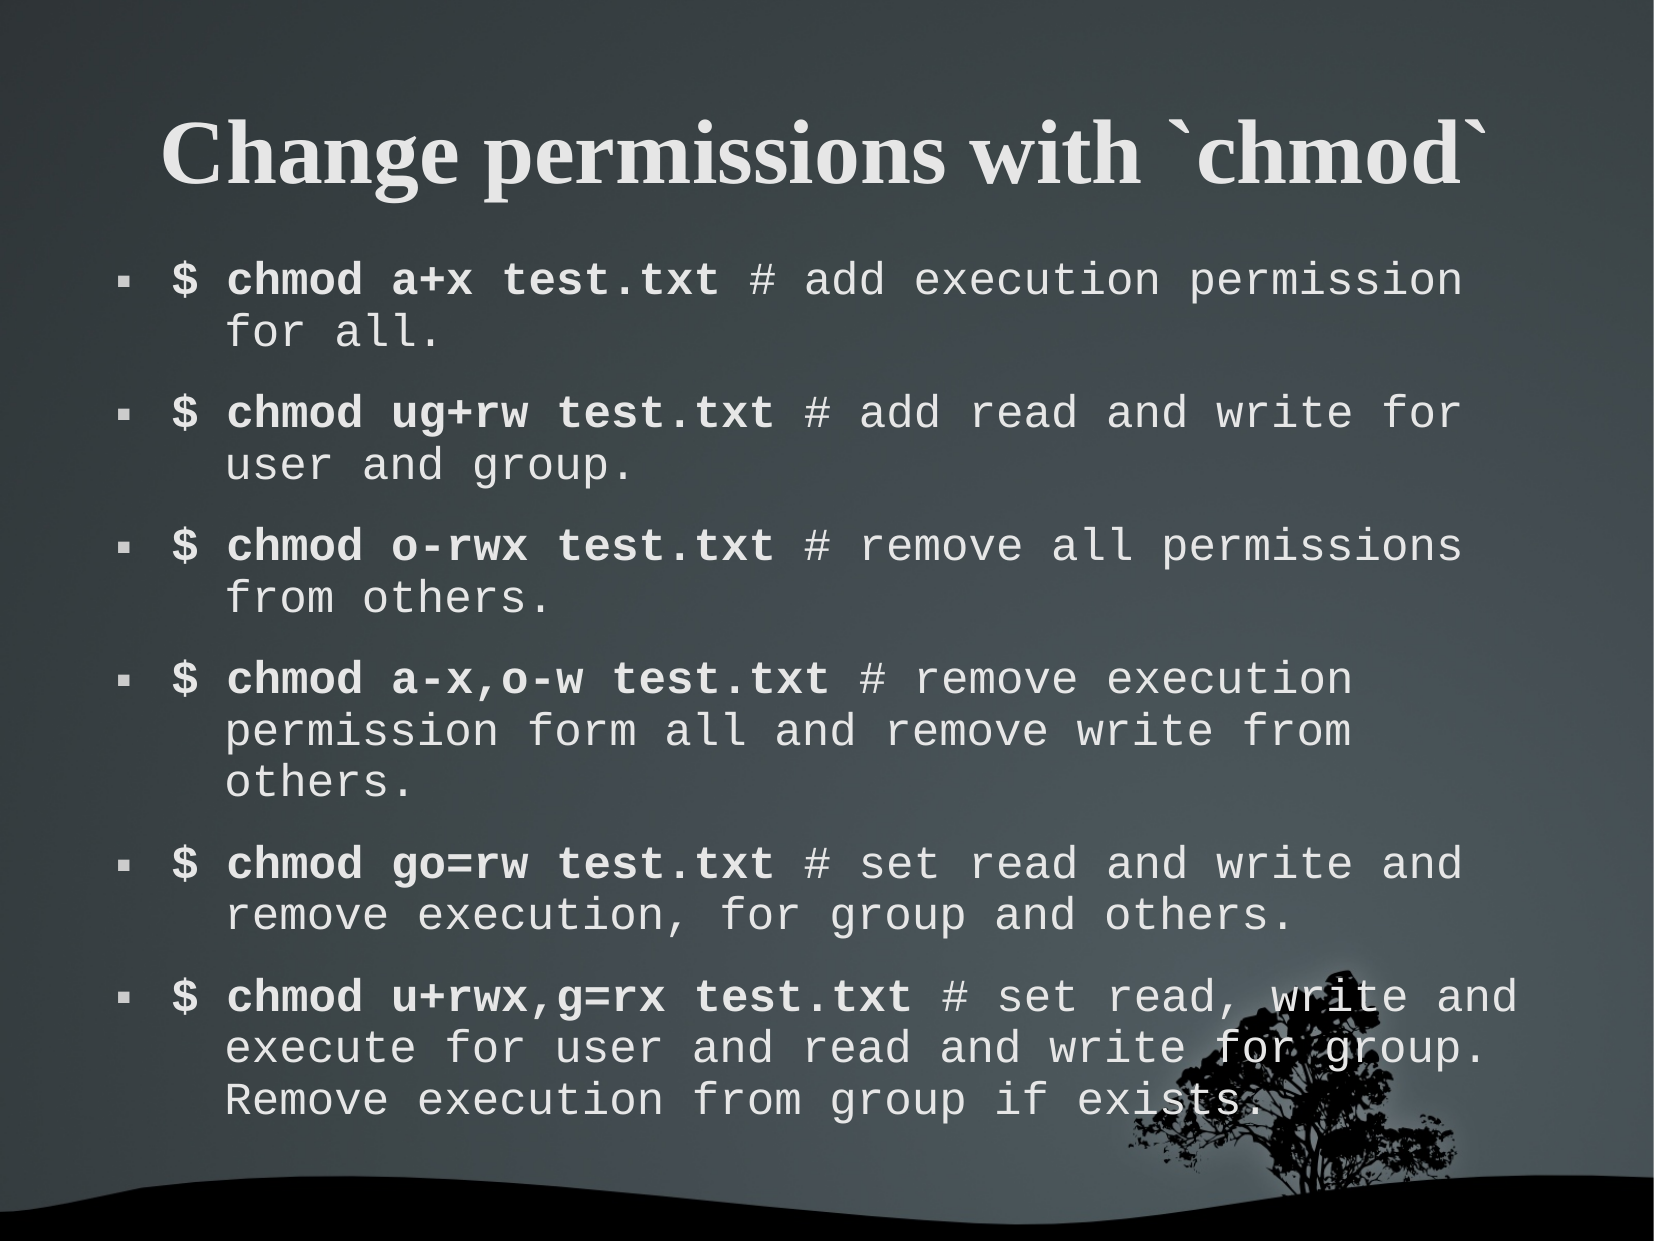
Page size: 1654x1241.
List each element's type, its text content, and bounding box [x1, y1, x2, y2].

list $ chmod a+x test.txt # add execution permission for all. $ chmod ug+rw test.txt # add read and write for user and group. $ chmod o-rwx test.txt # remove all permissions from others. $ chmod a-x,o-w test.txt # remove execution permission form all and remove write from others. $ chmod go=rw test.txt # set read and write and remove execution, for group and others. $ chmod u+rwx,g=rx test.txt # set read, write and execute for user and read and write for group. Remove execution from group if exists. [82, 257, 1571, 1220]
picture [0, 0, 1654, 1241]
title Change permissions with `chmod` [82, 49, 1571, 257]
